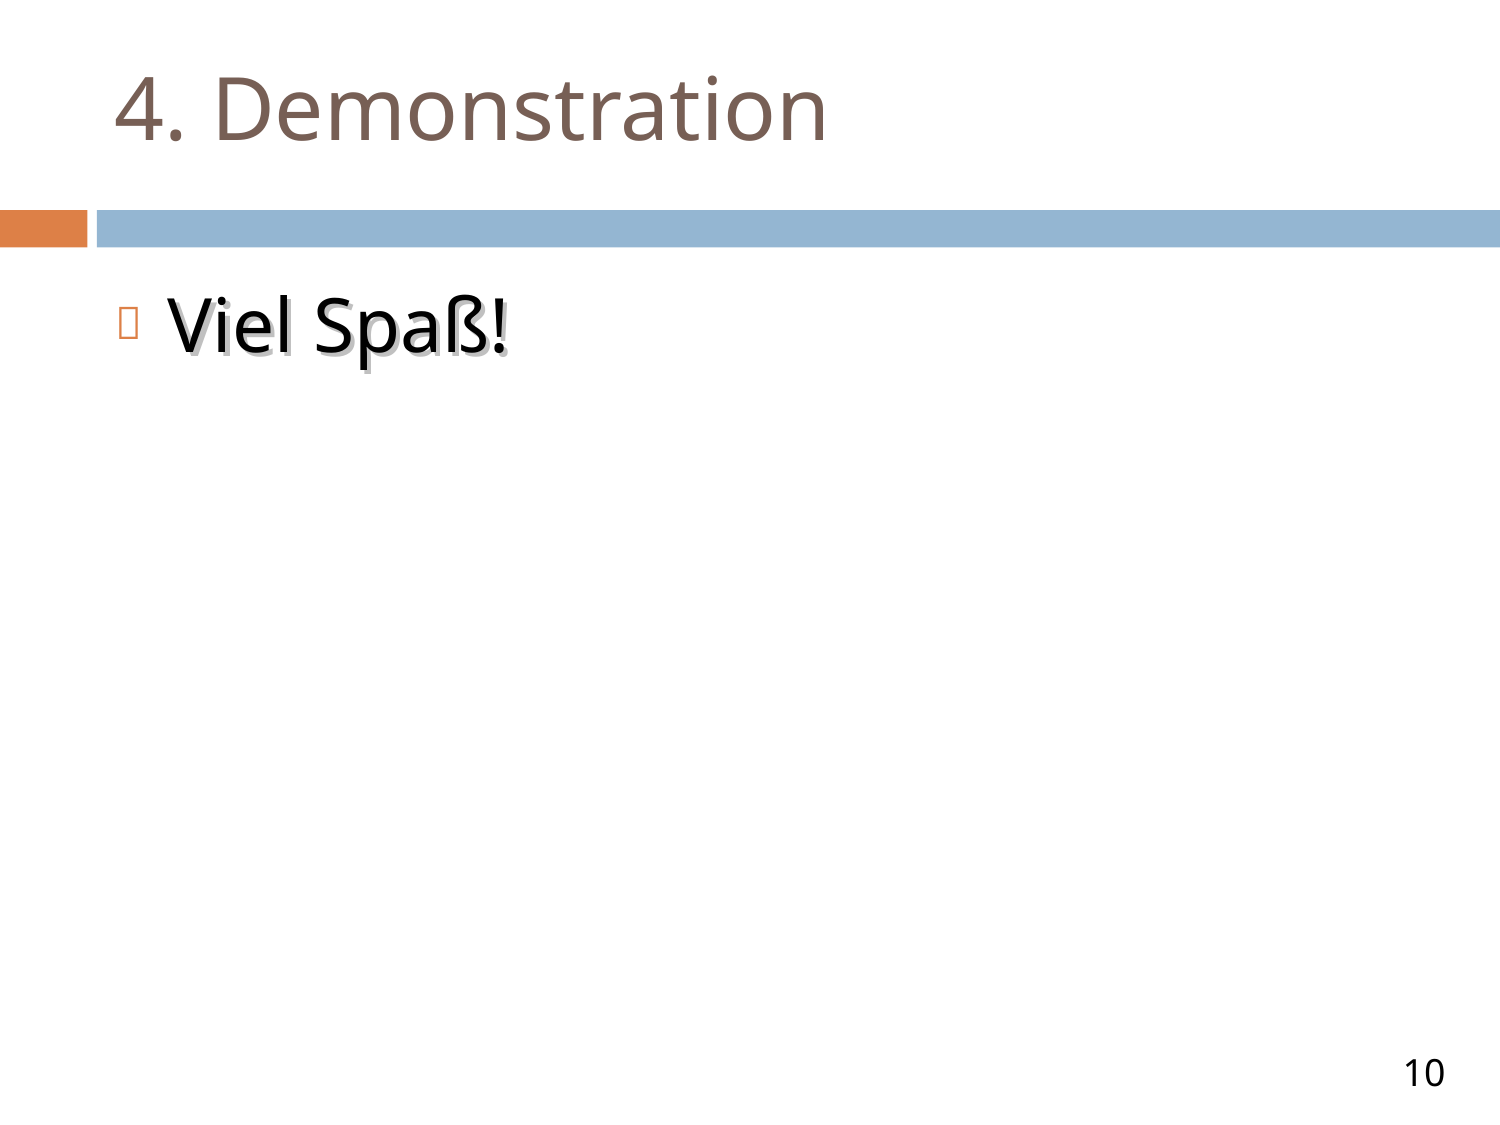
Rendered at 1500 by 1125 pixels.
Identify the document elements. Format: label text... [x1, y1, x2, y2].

title 4. Demonstration [99, 37, 1477, 200]
list Viel Spaß! [100, 262, 1438, 621]
